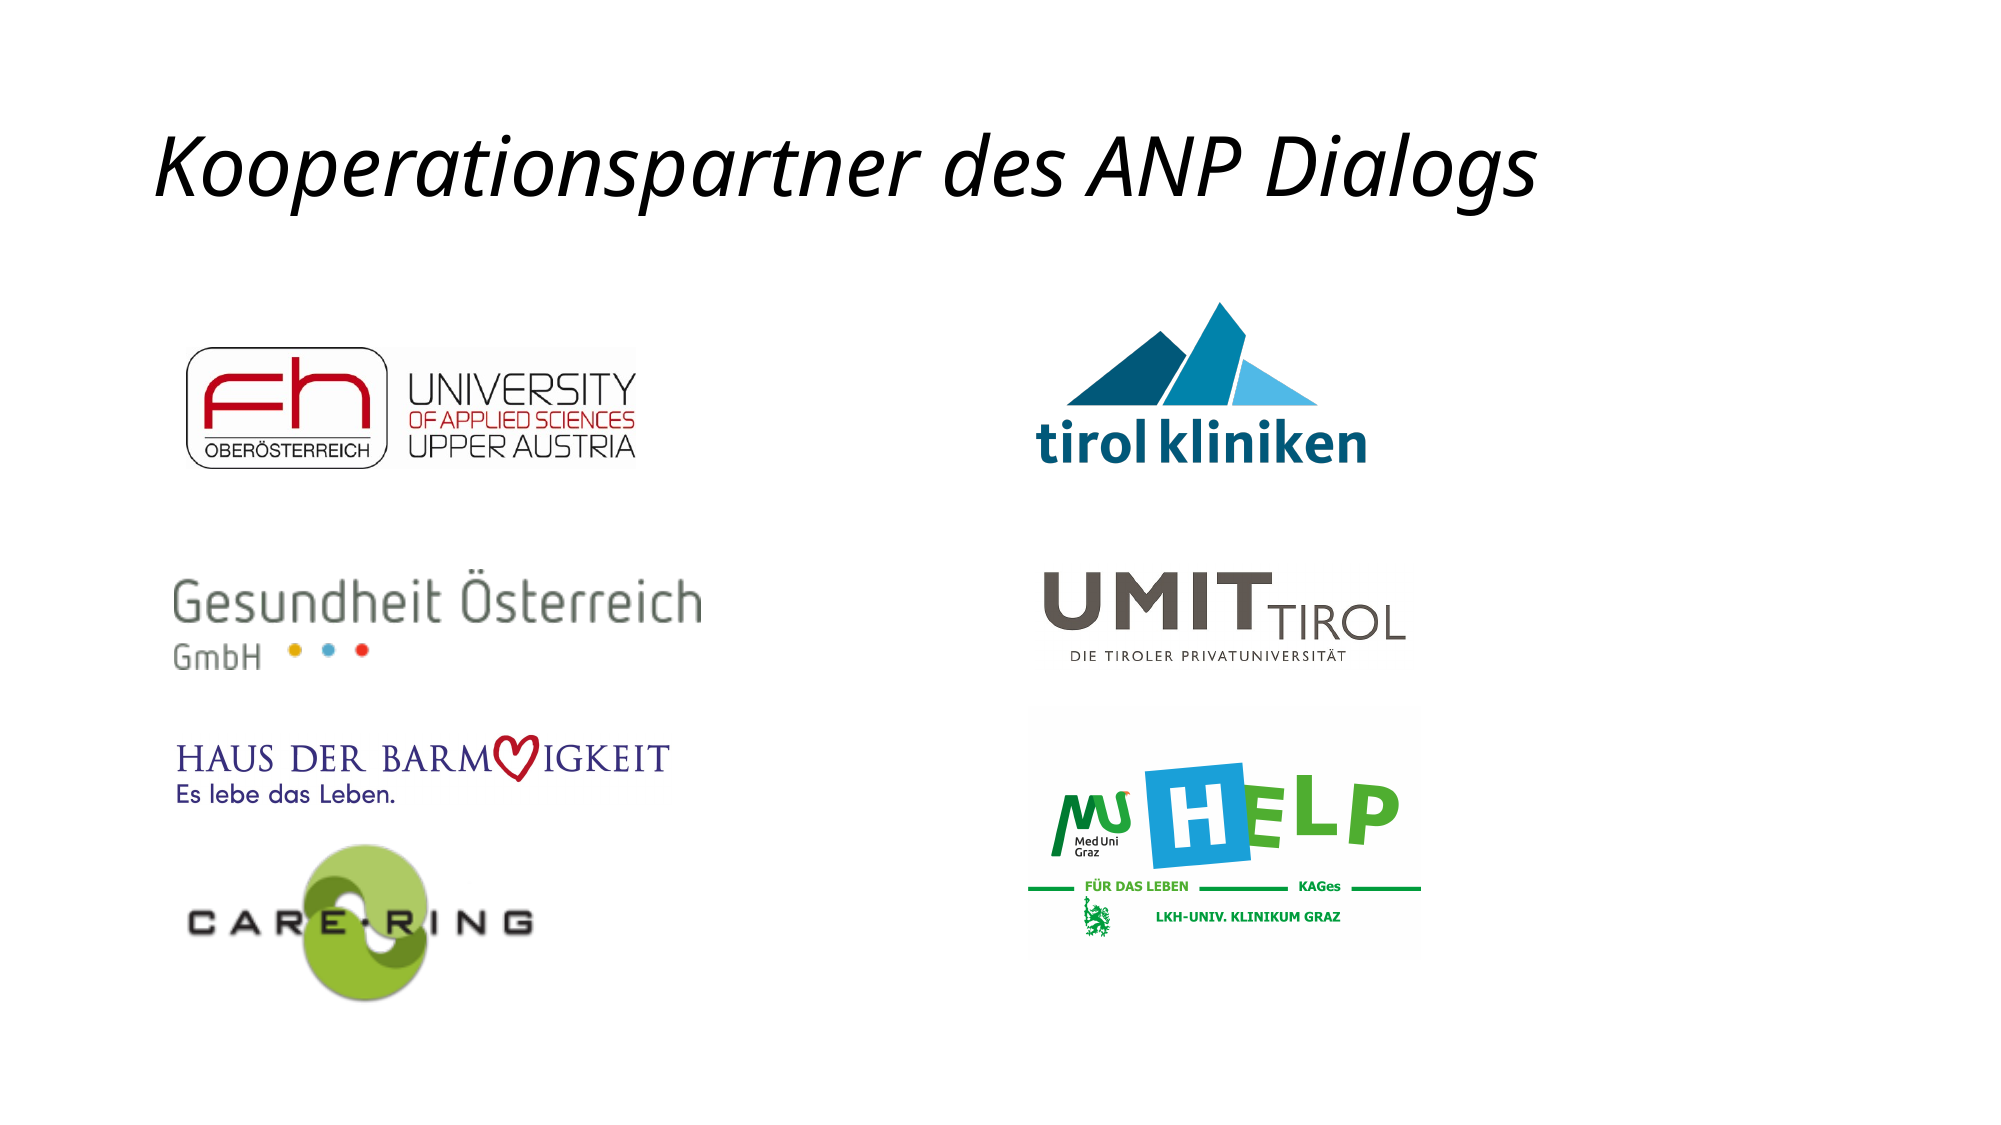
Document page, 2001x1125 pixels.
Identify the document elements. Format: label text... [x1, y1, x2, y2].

picture [174, 733, 672, 805]
picture [1035, 563, 1414, 670]
picture [174, 569, 701, 670]
picture [186, 347, 636, 469]
title Kooperationspartner des ANP Dialogs [137, 0, 1902, 342]
picture [186, 843, 536, 1005]
picture [1035, 302, 1369, 478]
picture [1028, 706, 1421, 960]
